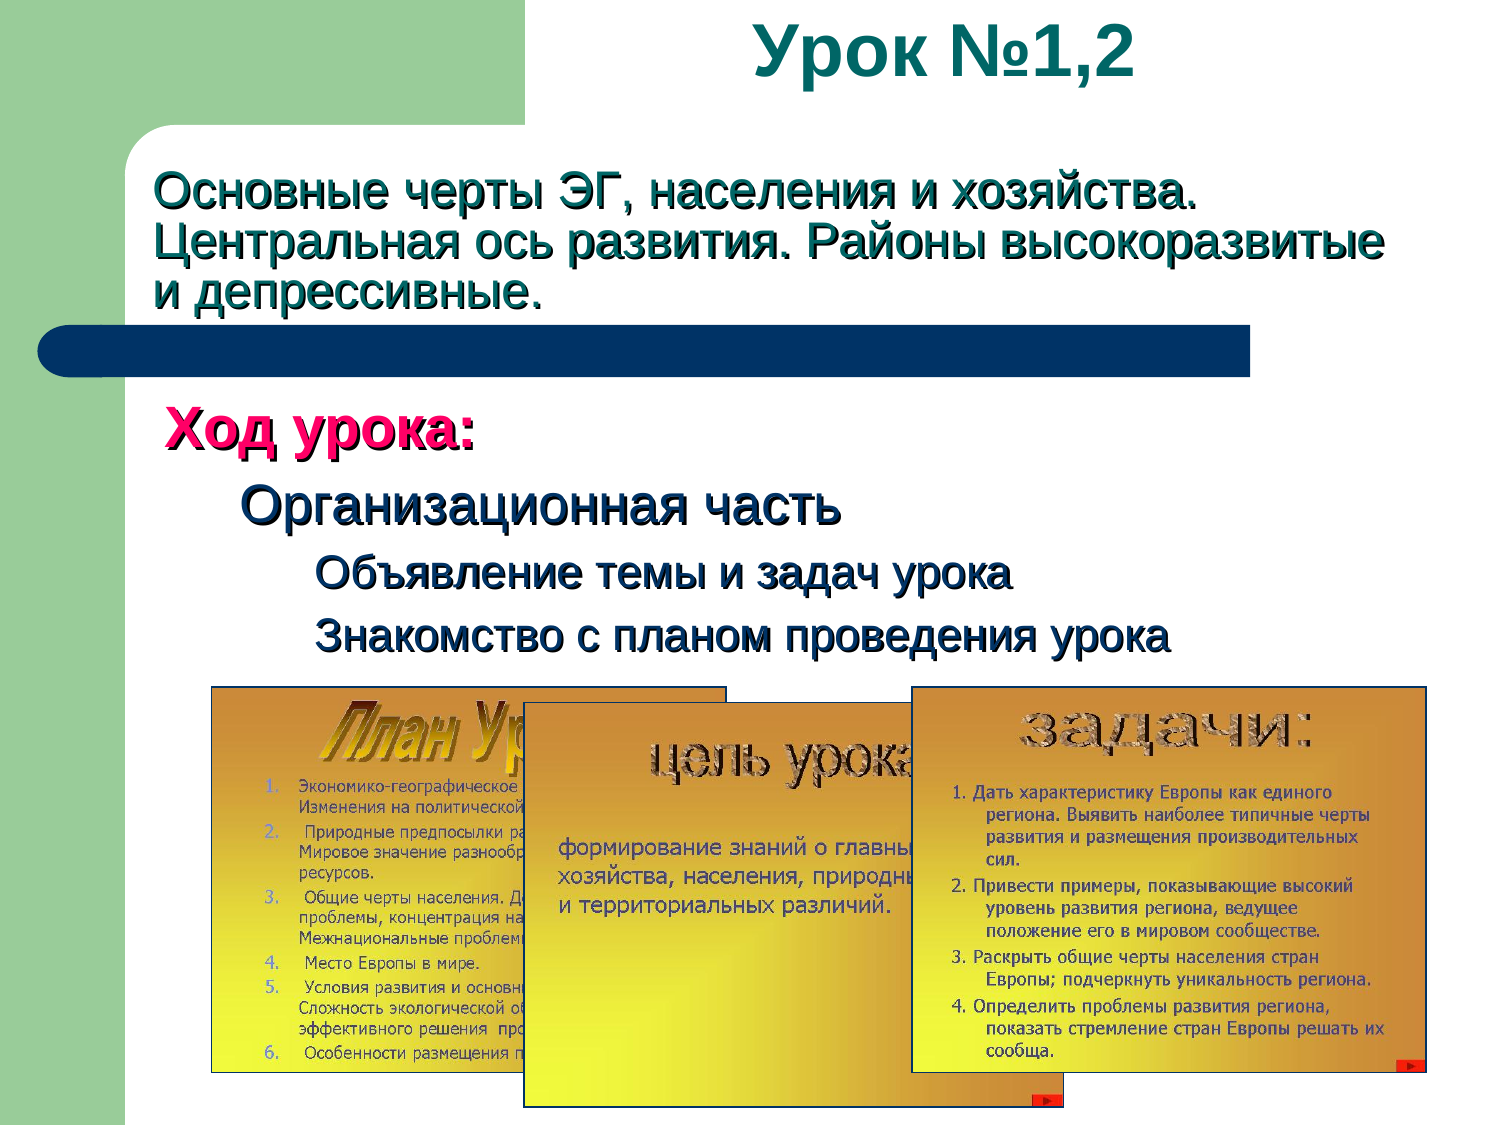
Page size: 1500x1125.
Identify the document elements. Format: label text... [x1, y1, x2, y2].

picture [212, 687, 726, 1072]
title Урок №1,2 Основные черты ЭГ, населения и хозяйства. Центральная ось развития. Районы высокоразвитые и депрессивные. [137, 0, 1413, 325]
picture [525, 703, 1063, 1107]
picture [912, 687, 1426, 1072]
list Ход урока: Организационная часть Объявление темы и задач урока Знакомство с планом проведения урока [149, 387, 1463, 1125]
